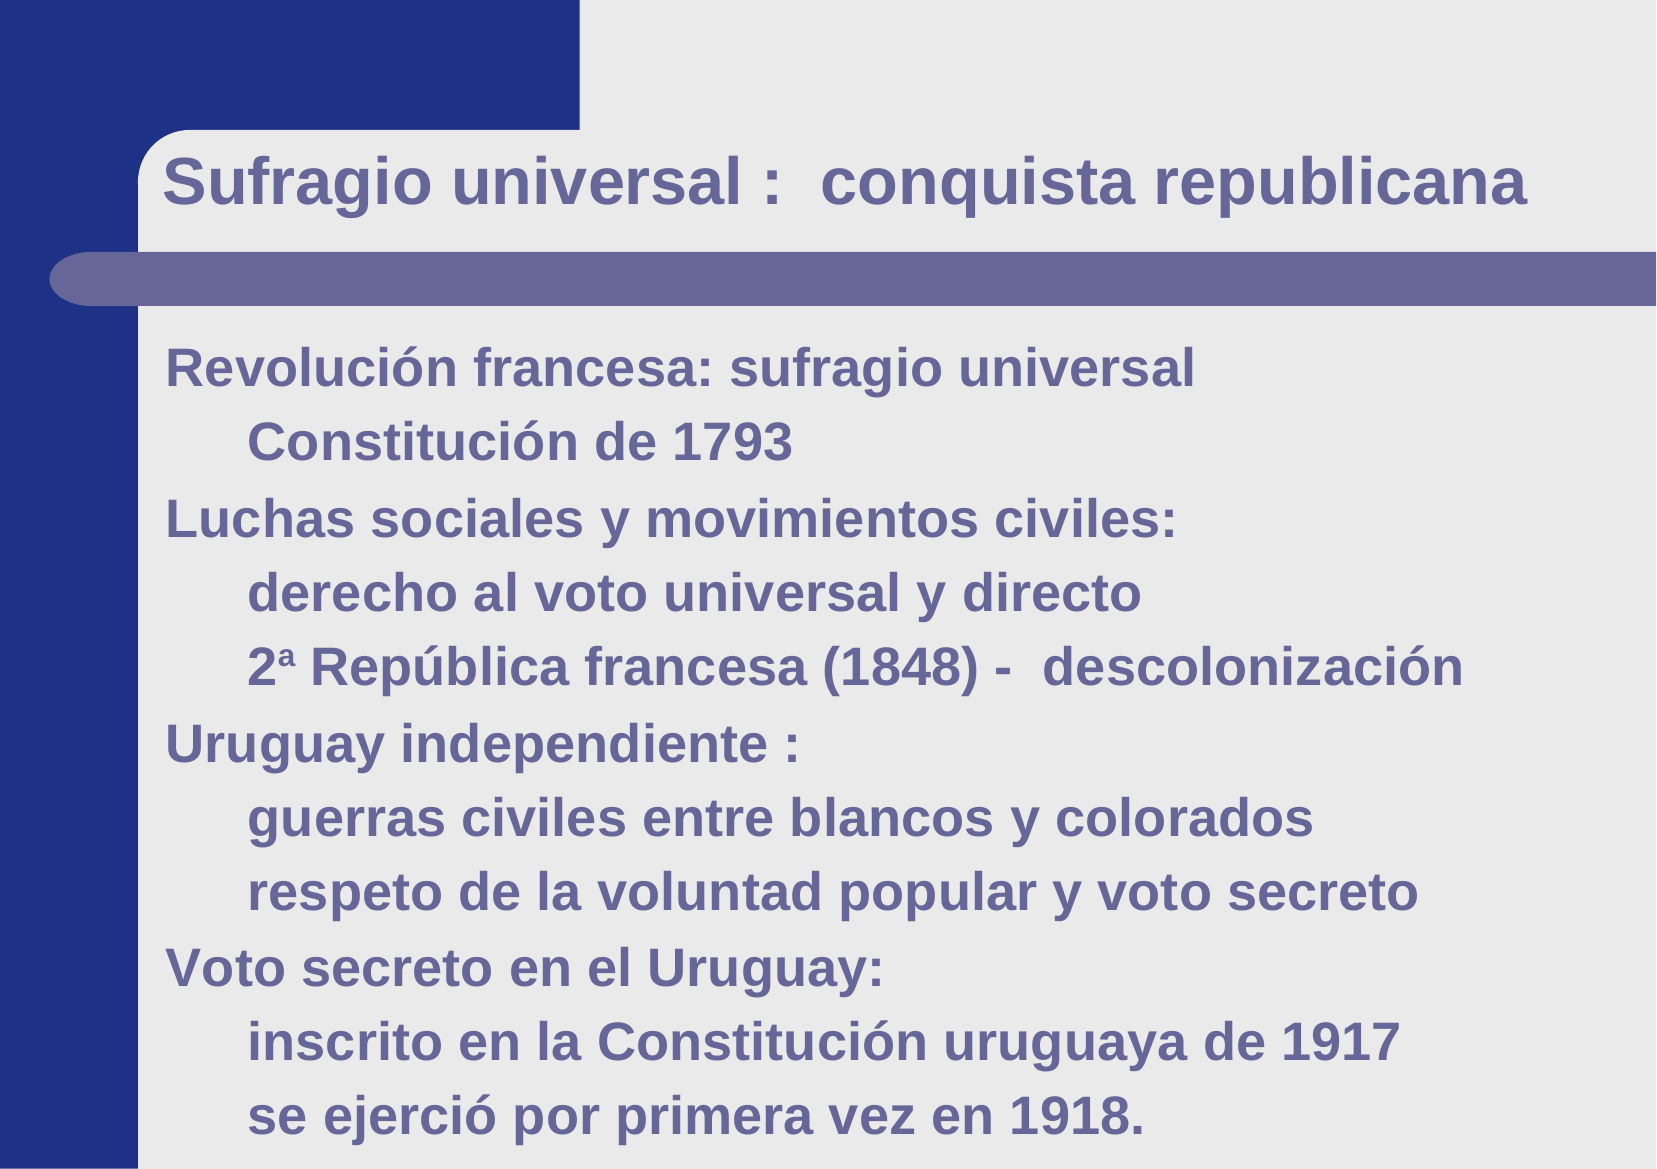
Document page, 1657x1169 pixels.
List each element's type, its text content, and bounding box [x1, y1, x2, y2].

list Revolución francesa: sufragio universal Constitución de 1793 Luchas sociales y movimientos civiles: derecho al voto universal y directo 2a República francesa (1848) - descolonización Uruguay independiente : guerras civiles entre blancos y colorados respeto de la voluntad popular y voto secreto Voto secreto en el Uruguay: inscrito en la Constitución uruguaya de 1917 se ejerció por primera vez en 1918. [165, 337, 1615, 1149]
title Sufragio universal : conquista republicana [162, 86, 1612, 282]
